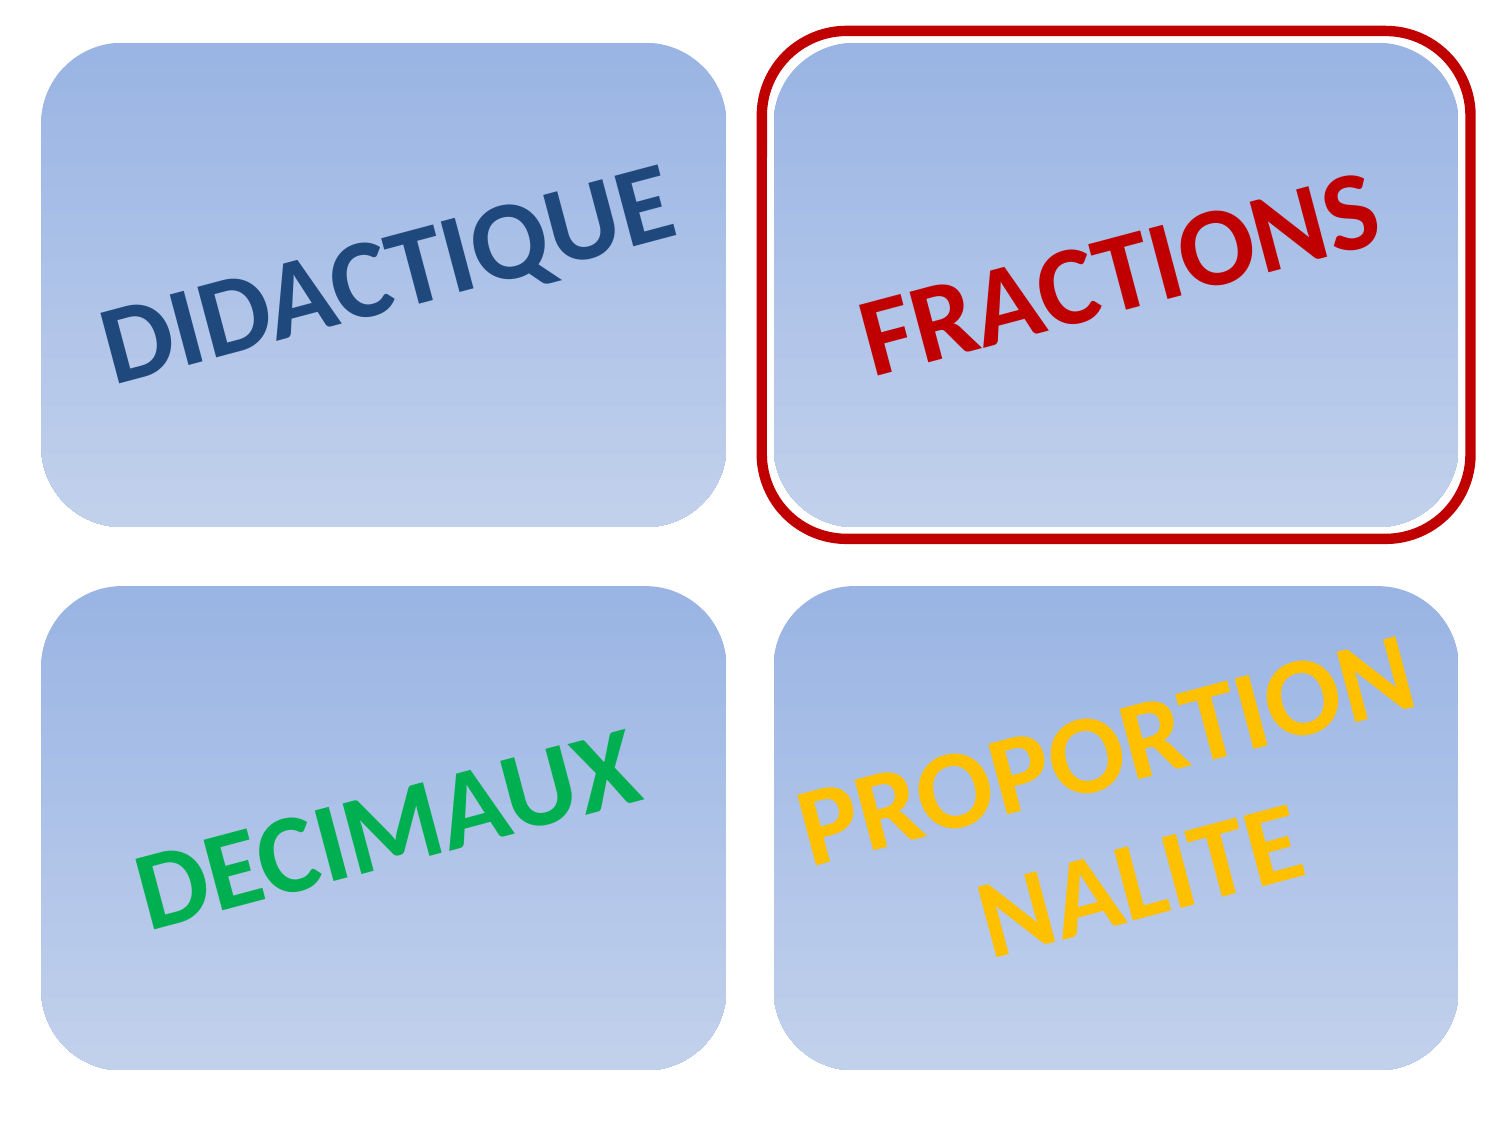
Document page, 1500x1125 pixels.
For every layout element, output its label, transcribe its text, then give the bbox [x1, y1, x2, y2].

text_box [773, 586, 1393, 752]
text_box DECIMAUX [64, 668, 706, 975]
text_box [773, 42, 1459, 528]
text_box [41, 586, 727, 1071]
text_box [41, 42, 727, 528]
text_box [773, 818, 1459, 1071]
text_box FRACTIONS [797, 113, 1439, 419]
text_box DIDACTIQUE [64, 113, 706, 419]
text_box PROPORTIONNALITE [757, 583, 1485, 1033]
text_box [1415, 595, 1459, 758]
